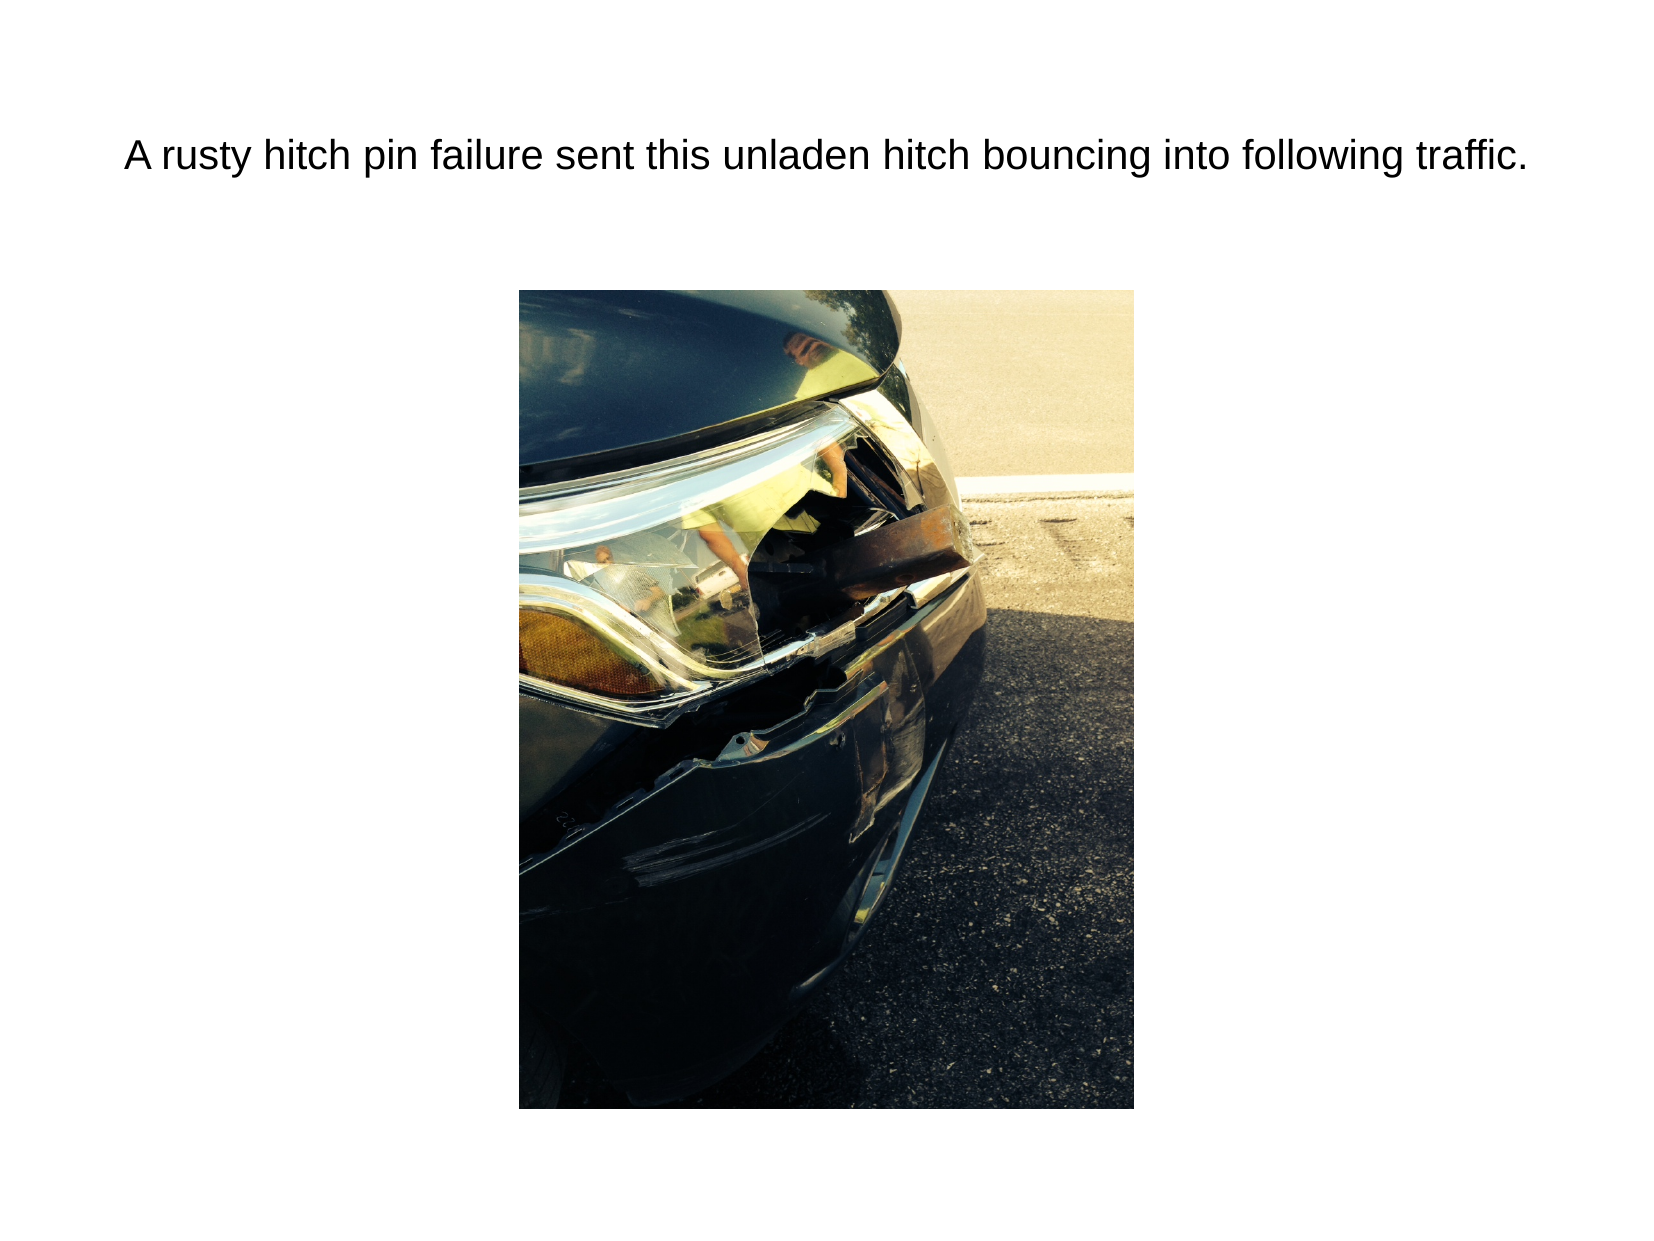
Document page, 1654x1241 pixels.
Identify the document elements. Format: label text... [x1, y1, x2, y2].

title A rusty hitch pin failure sent this unladen hitch bouncing into following traffic. [82, 49, 1571, 257]
picture [519, 290, 1134, 1109]
